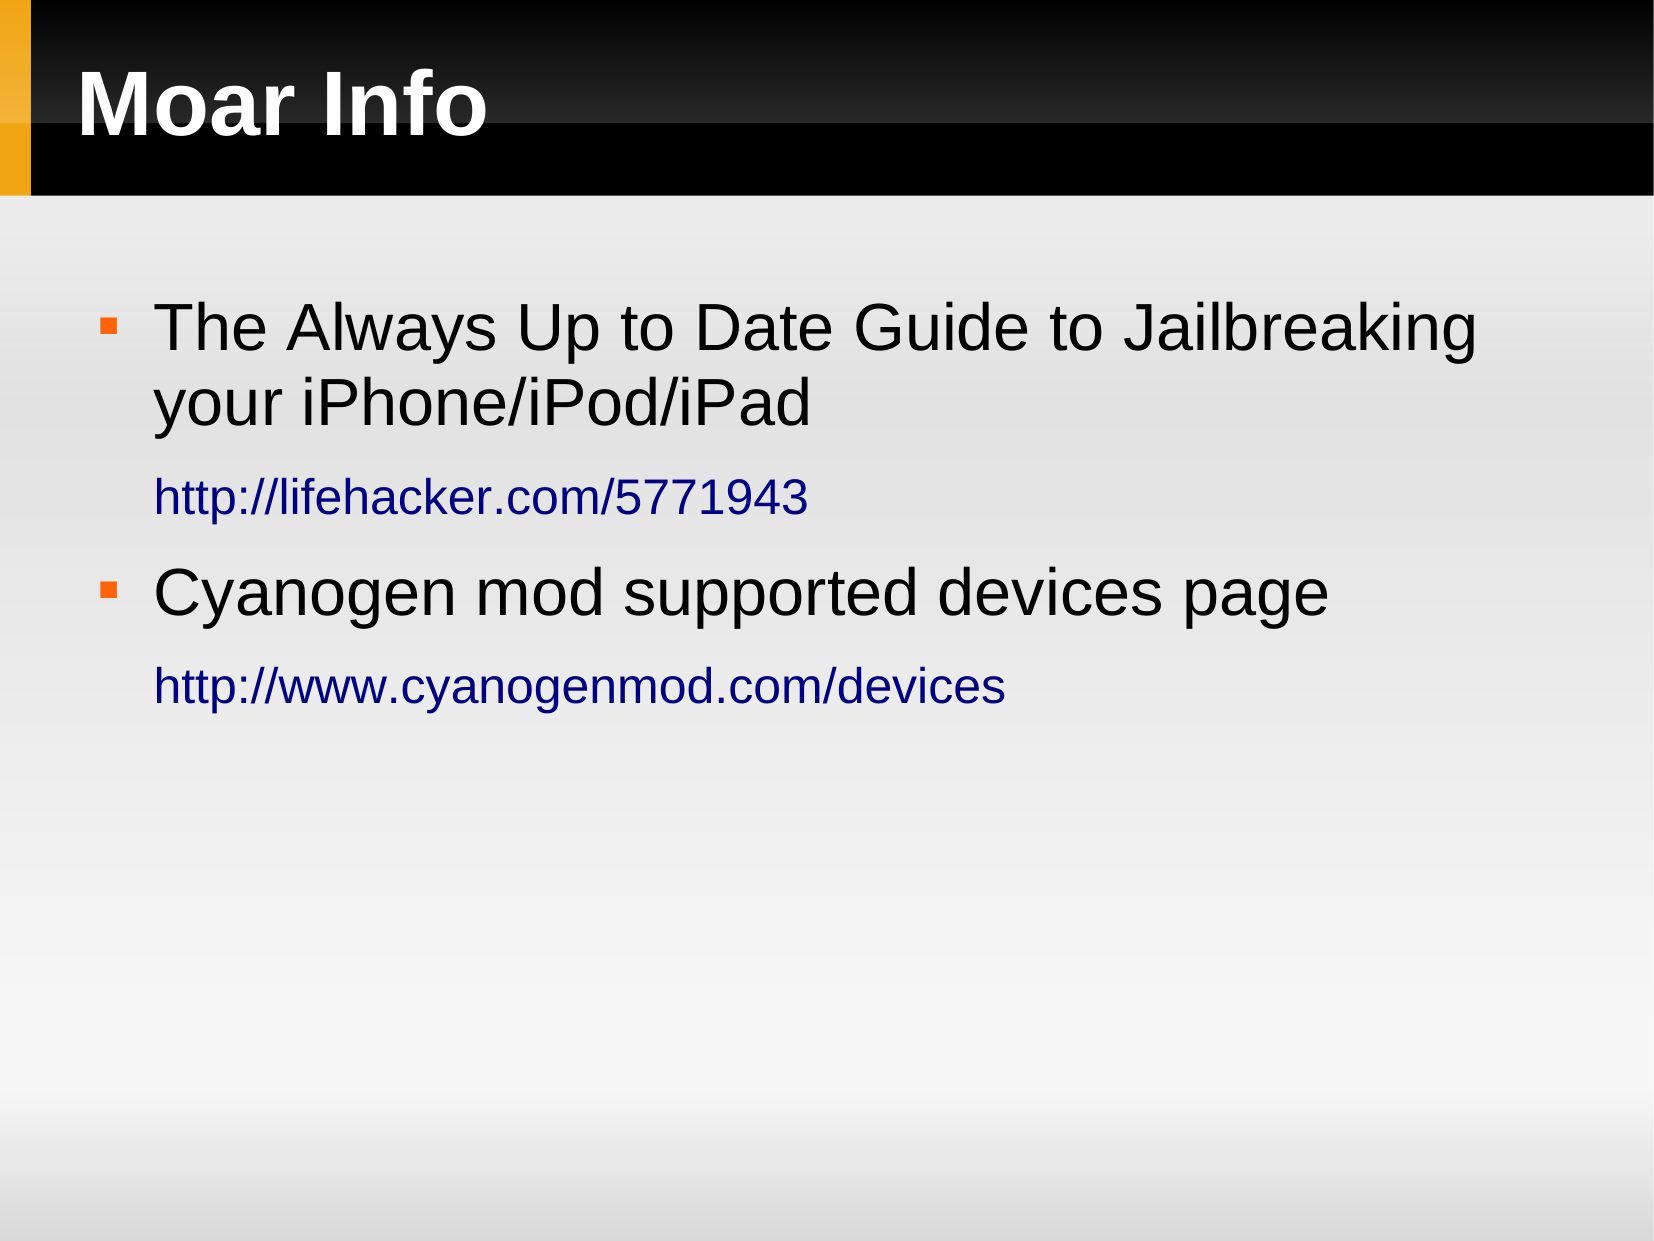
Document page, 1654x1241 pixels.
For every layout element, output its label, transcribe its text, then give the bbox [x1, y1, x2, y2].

picture [0, 0, 1654, 1241]
list The Always Up to Date Guide to Jailbreaking your iPhone/iPod/iPad http://lifehacker.com/5771943 Cyanogen mod supported devices page http://www.cyanogenmod.com/devices [82, 290, 1571, 1109]
title Moar Info [76, 0, 1565, 208]
